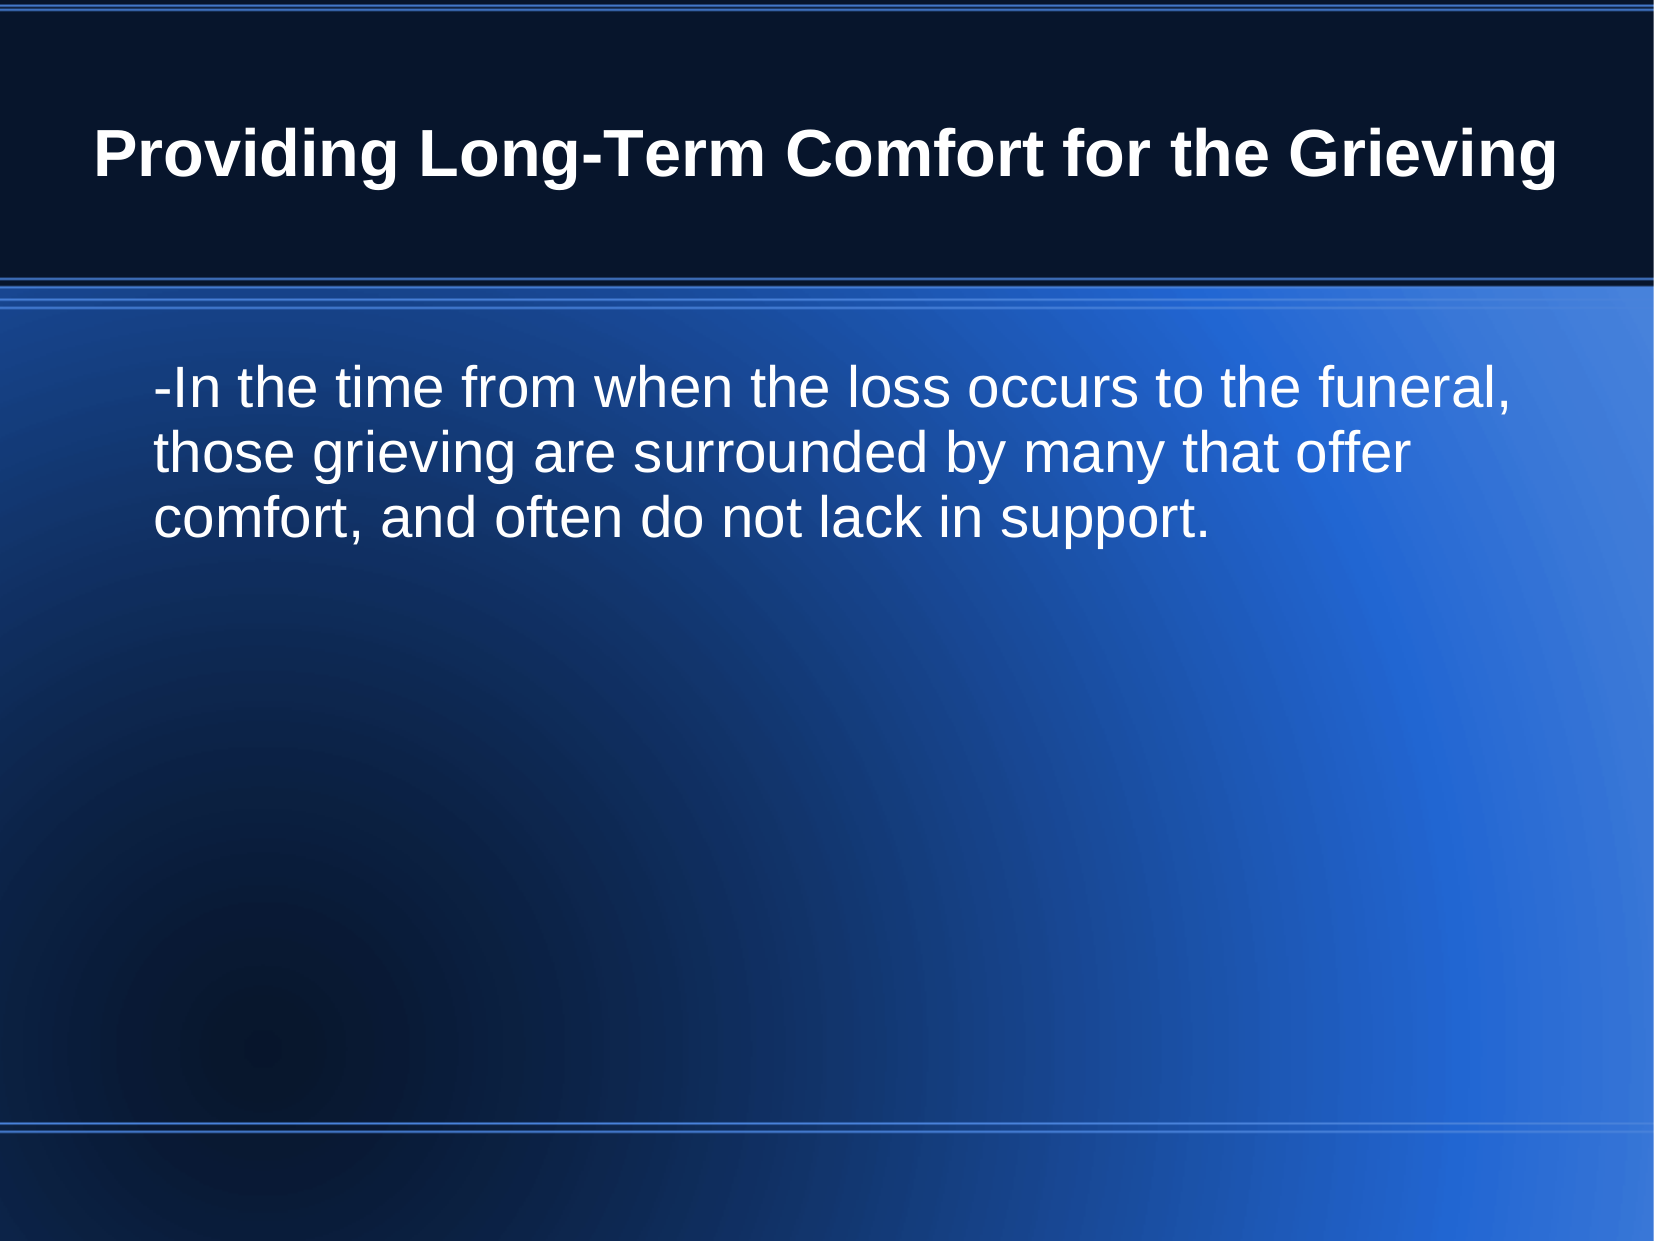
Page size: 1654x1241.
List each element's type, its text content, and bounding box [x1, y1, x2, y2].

list -In the time from when the loss occurs to the funeral, those grieving are surrounded by many that offer comfort, and often do not lack in support. [82, 355, 1571, 1058]
picture [0, 0, 1654, 1241]
title Providing Long-Term Comfort for the Grieving [82, 49, 1571, 257]
